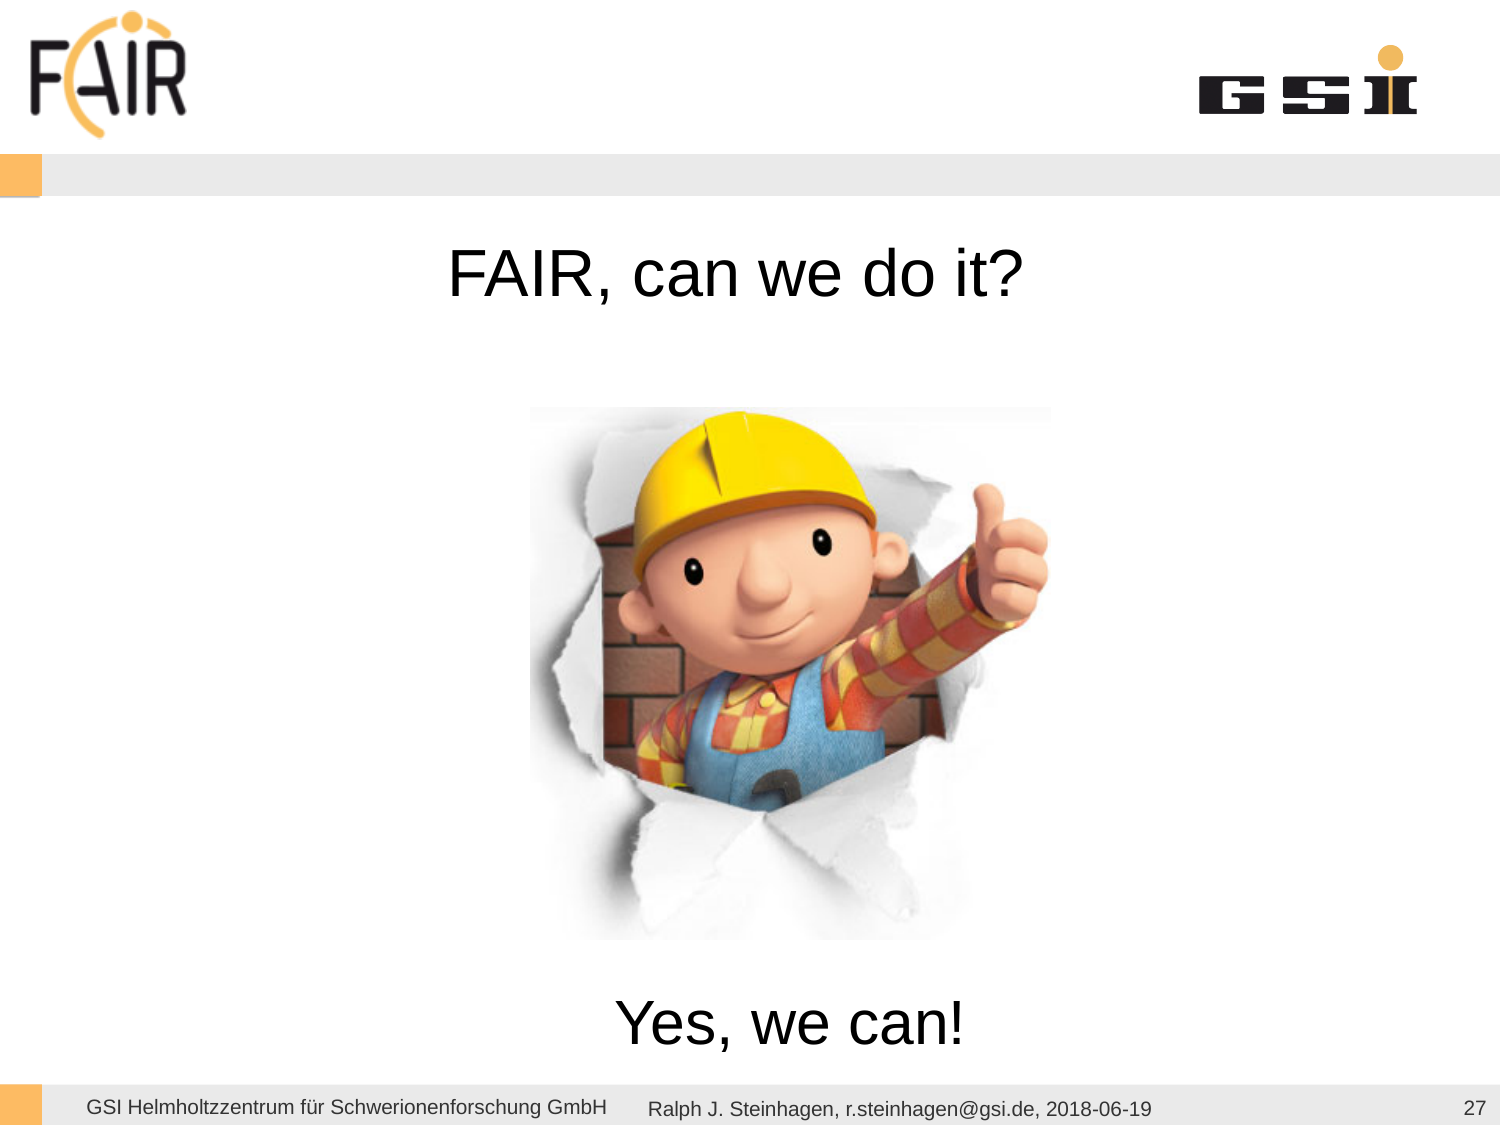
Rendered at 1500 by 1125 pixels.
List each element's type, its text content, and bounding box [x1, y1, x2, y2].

picture [530, 407, 1051, 940]
picture [30, 9, 187, 141]
picture [1197, 42, 1419, 117]
text_box Yes, we can! [569, 980, 1012, 1065]
text_box FAIR, can we do it? [447, 235, 1056, 311]
